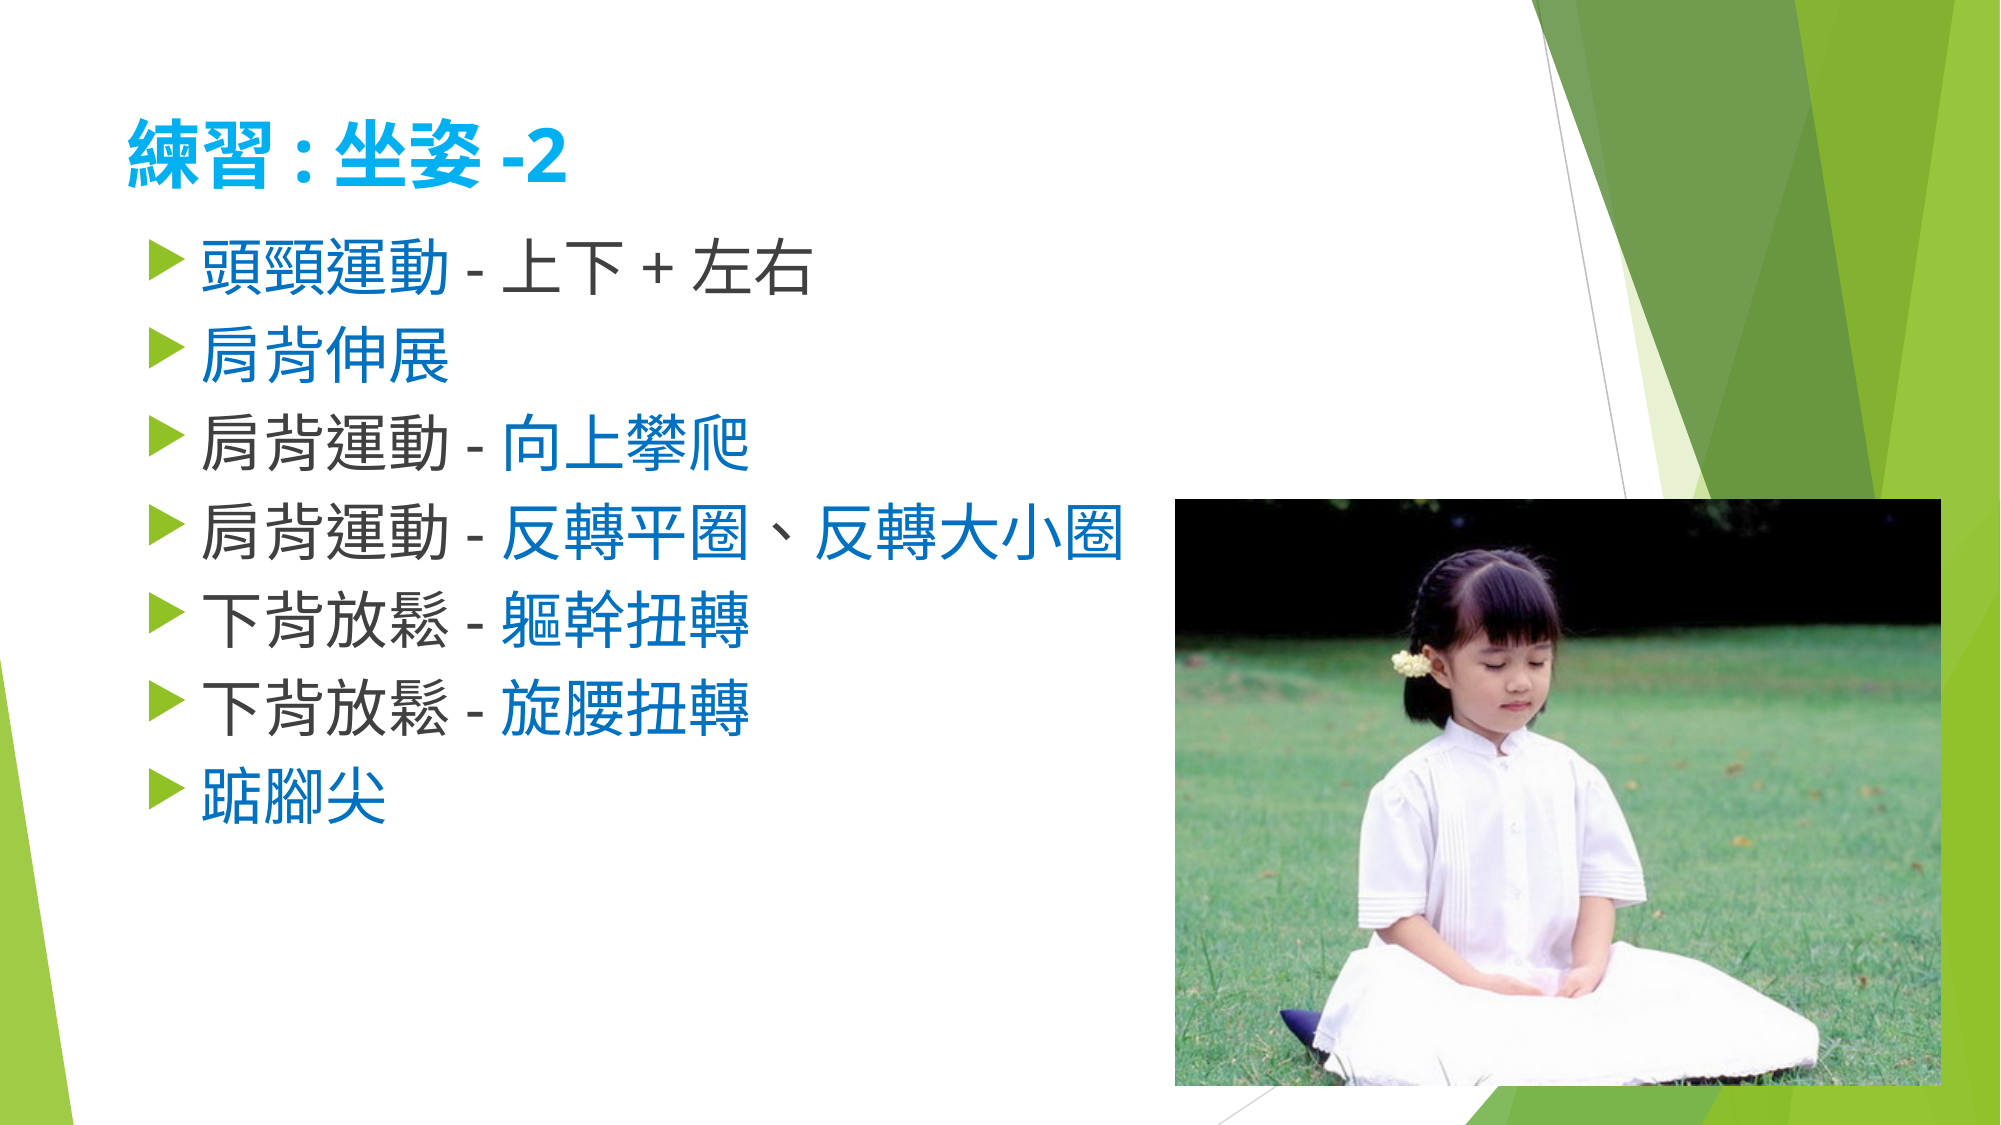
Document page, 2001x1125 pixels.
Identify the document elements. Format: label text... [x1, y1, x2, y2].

list 頭頸運動-上下+左右 肩背伸展 肩背運動-向上攀爬 肩背運動-反轉平圈、反轉大小圈 下背放鬆-軀幹扭轉 下背放鬆-旋腰扭轉 踮腳尖 [129, 228, 1540, 866]
picture [1175, 500, 1941, 1086]
title 練習:坐姿-2 [111, 99, 1522, 317]
